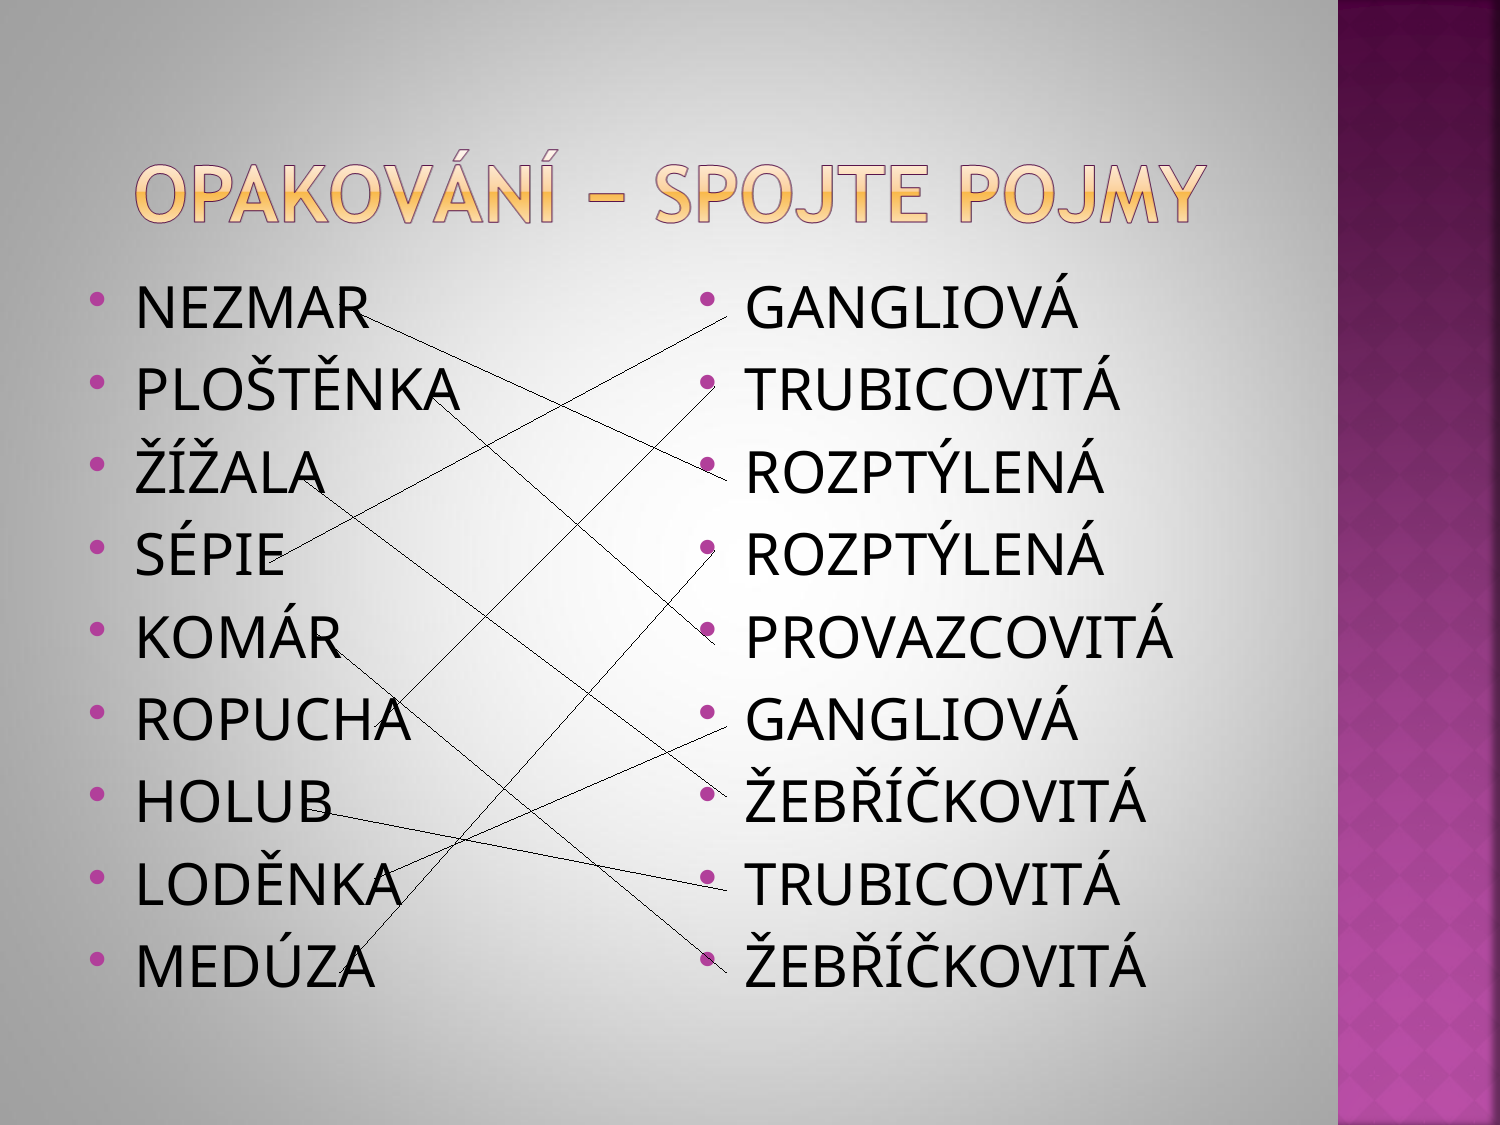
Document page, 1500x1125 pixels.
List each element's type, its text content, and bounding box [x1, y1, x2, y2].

picture [0, 0, 1500, 1125]
list GANGLIOVÁ TRUBICOVITÁ ROZPTÝLENÁ ROZPTÝLENÁ PROVAZCOVITÁ GANGLIOVÁ ŽEBŘÍČKOVITÁ TRUBICOVITÁ ŽEBŘÍČKOVITÁ [685, 262, 1263, 1008]
text_box [75, 53, 1264, 289]
list NEZMAR PLOŠTĚNKA ŽÍŽALA SÉPIE KOMÁR ROPUCHA HOLUB LODĚNKA MEDÚZA [74, 262, 653, 1008]
